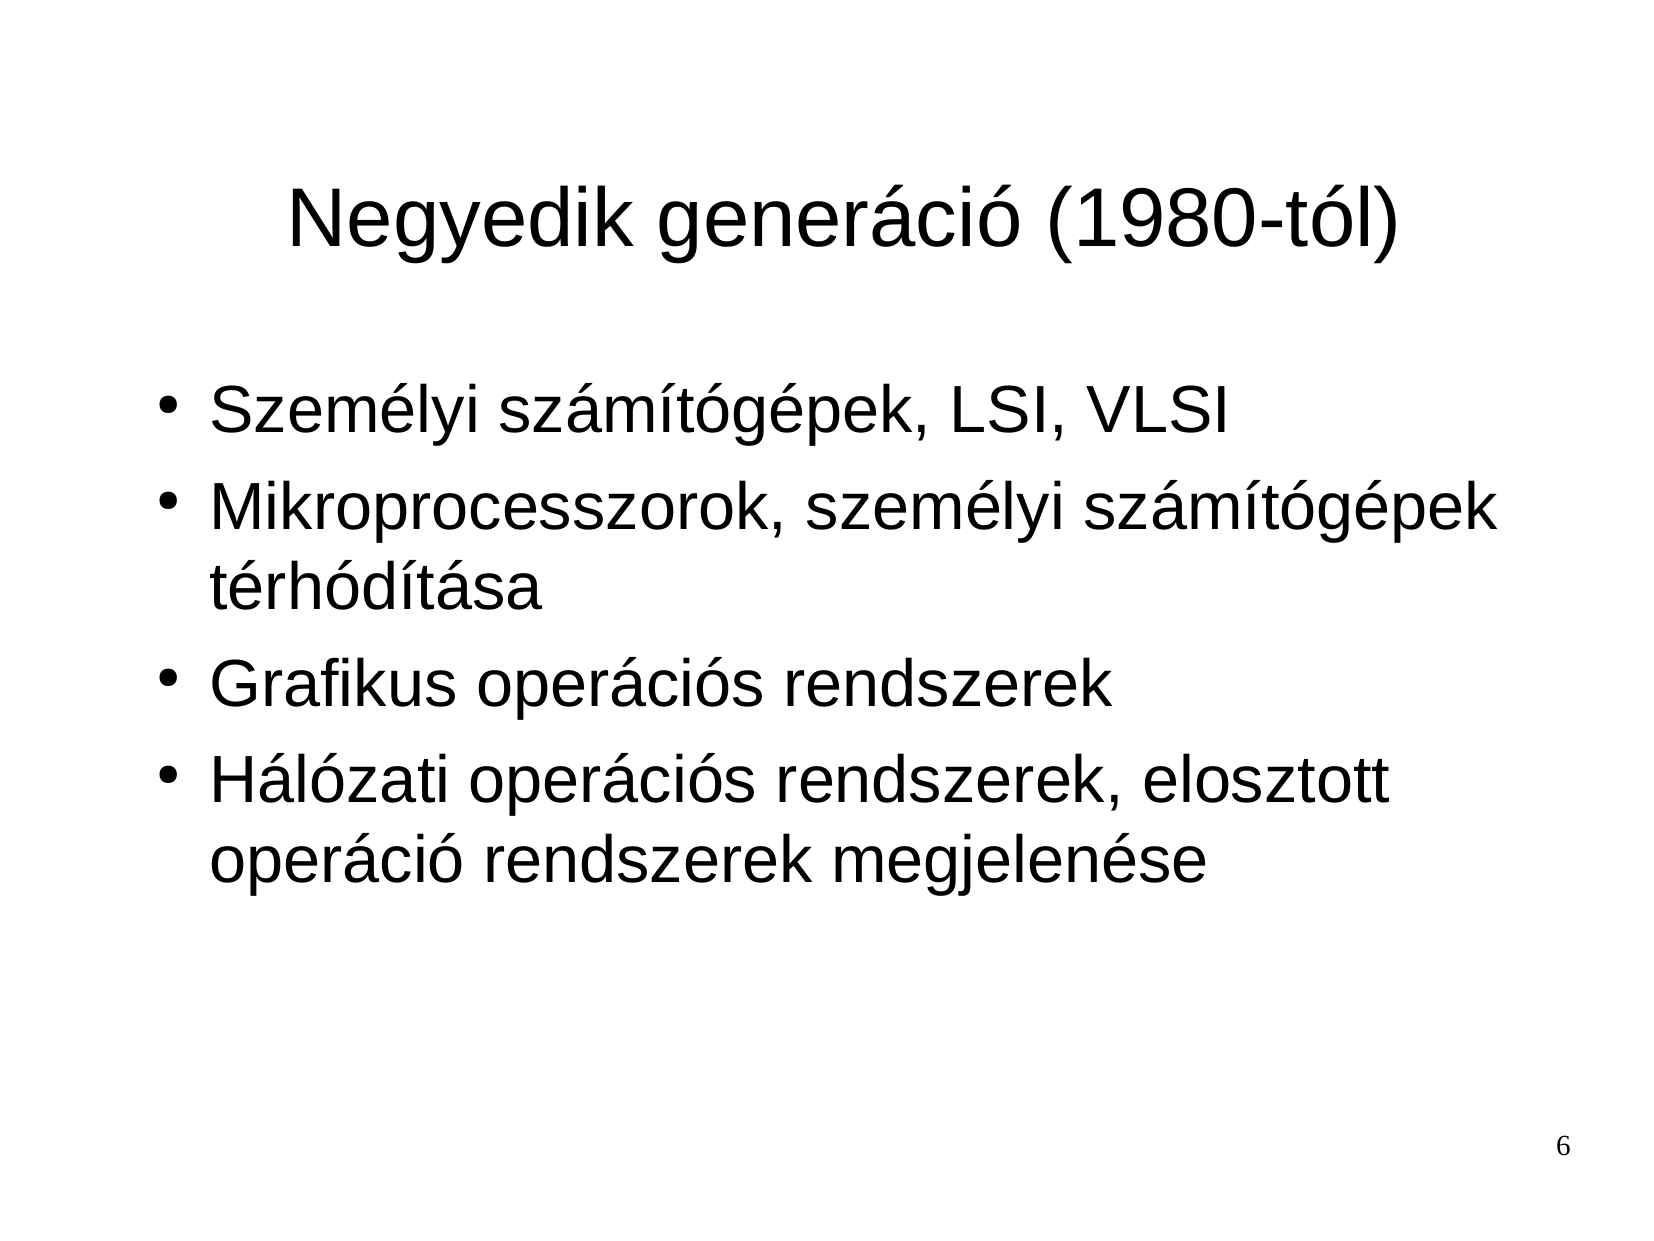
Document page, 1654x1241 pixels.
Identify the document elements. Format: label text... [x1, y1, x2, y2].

title Negyedik generáció (1980-tól) [124, 110, 1530, 317]
list Személyi számítógépek, LSI, VLSI Mikroprocesszorok, személyi számítógépek térhódítása Grafikus operációs rendszerek Hálózati operációs rendszerek, elosztott operáció rendszerek megjelenése [124, 358, 1530, 1103]
